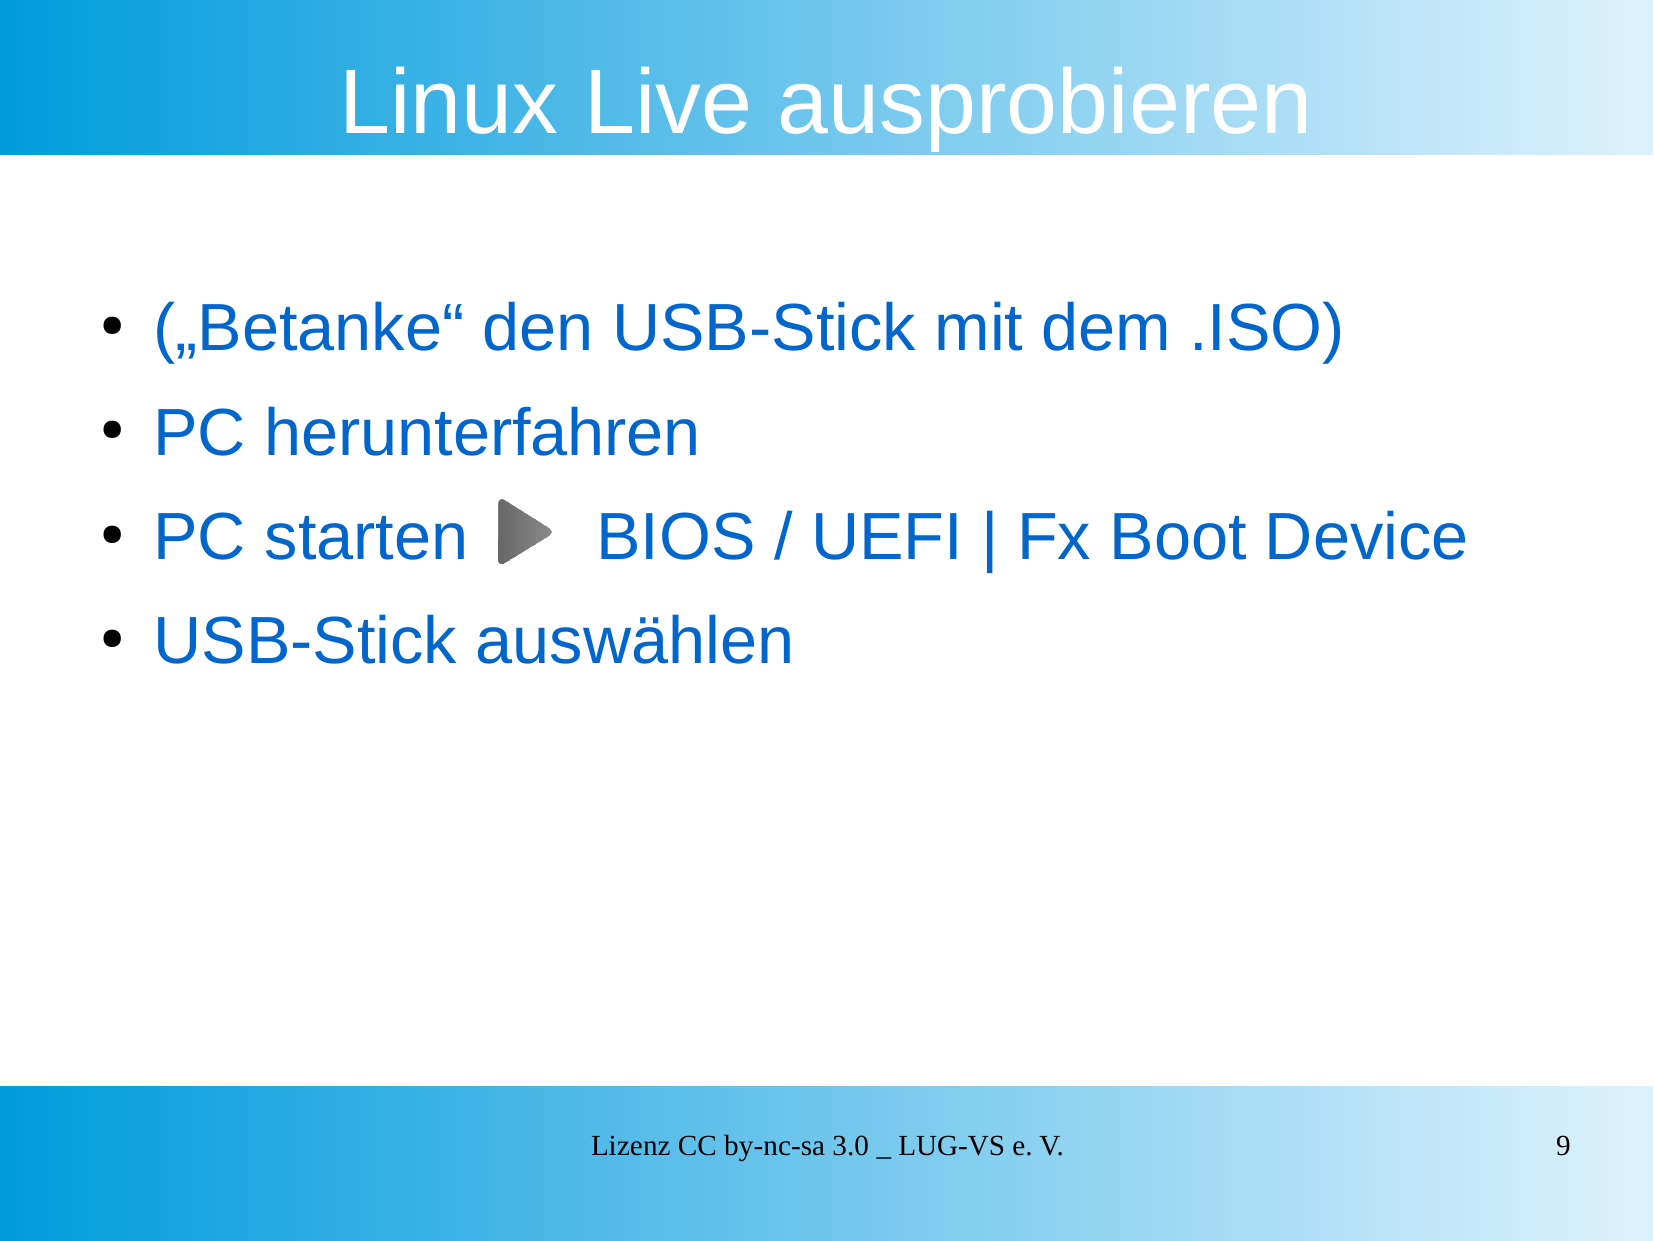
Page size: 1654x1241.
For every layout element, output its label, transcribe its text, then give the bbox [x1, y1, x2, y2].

picture [494, 496, 556, 568]
title Linux Live ausprobieren [82, 49, 1571, 155]
list („Betanke“ den USB-Stick mit dem .ISO) PC herunterfahren PC starten BIOS / UEFI | Fx Boot Device USB-Stick auswählen [82, 290, 1571, 1010]
